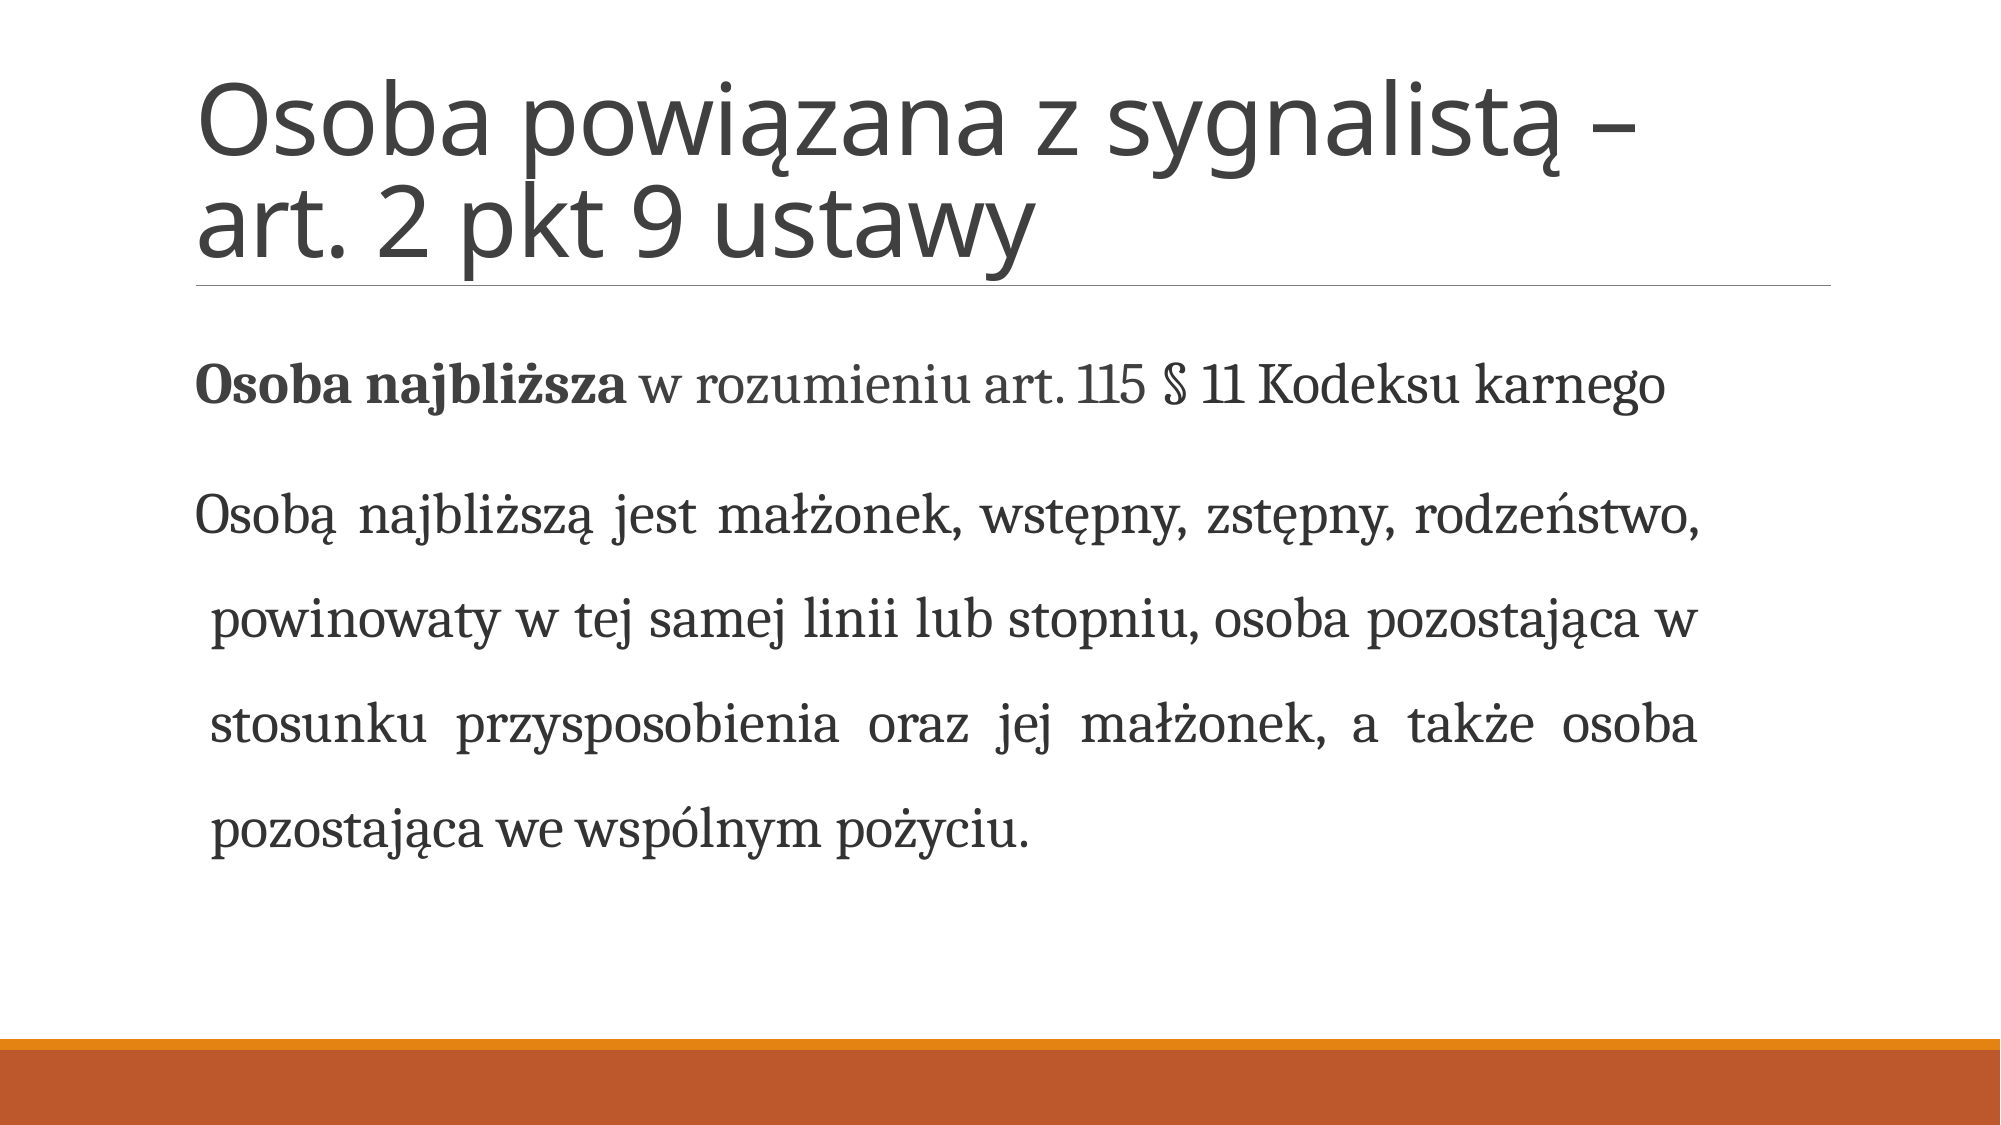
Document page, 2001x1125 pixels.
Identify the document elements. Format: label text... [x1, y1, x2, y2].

title Osoba powiązana z sygnalistą – art. 2 pkt 9 ustawy [180, 47, 1831, 286]
list Osoba najbliższa w rozumieniu art. 115 § 11 Kodeksu karnego Osobą najbliższą jest małżonek, wstępny, zstępny, rodzeństwo, powinowaty w tej samej linii lub stopniu, osoba pozostająca w stosunku przysposobienia oraz jej małżonek, a także osoba pozostająca we wspólnym pożyciu. [180, 302, 1831, 963]
